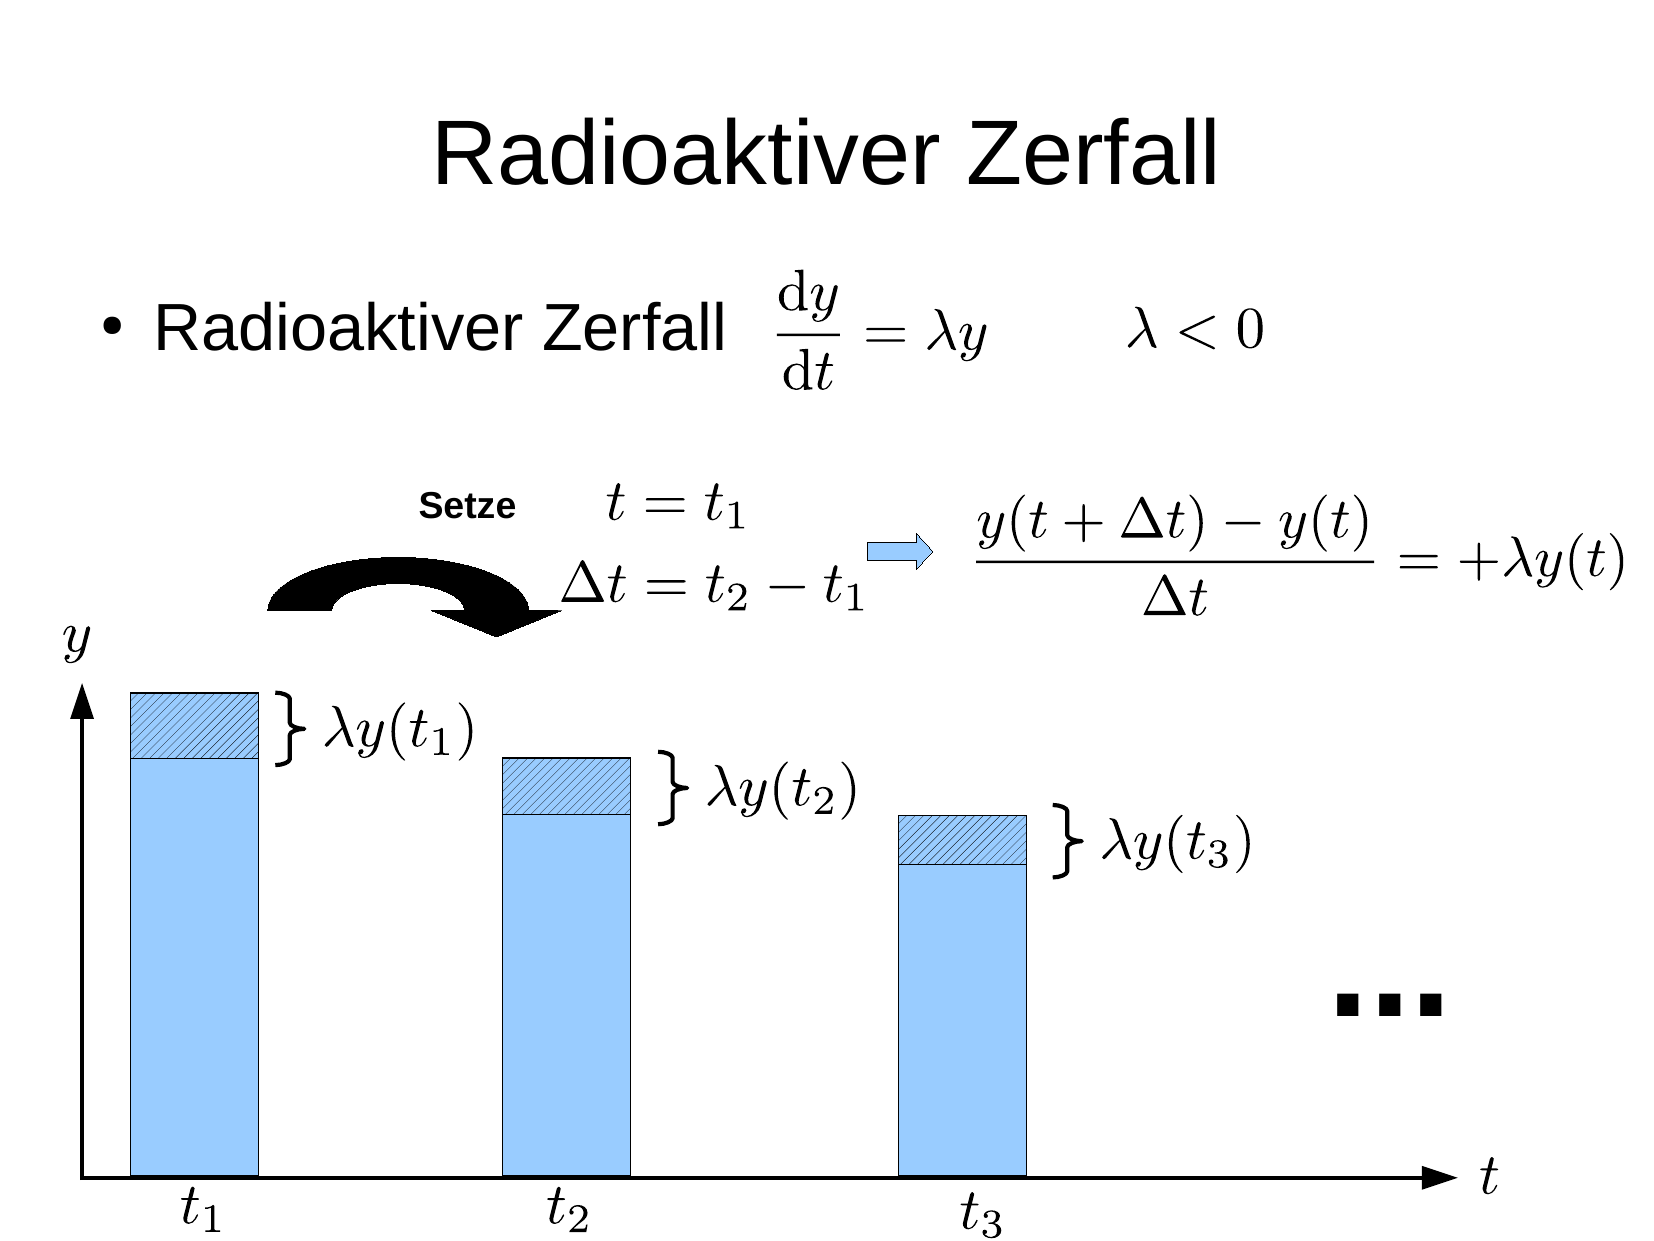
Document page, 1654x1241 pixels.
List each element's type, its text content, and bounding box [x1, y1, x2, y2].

text_box [321, 702, 478, 761]
list Radioaktiver Zerfall [82, 290, 1571, 1094]
text_box [776, 269, 989, 390]
text_box [502, 757, 631, 1176]
text_box Setze [403, 477, 532, 534]
text_box [605, 483, 748, 529]
text_box [61, 625, 93, 664]
text_box [1478, 1157, 1500, 1195]
text_box [267, 557, 867, 637]
text_box [1099, 814, 1256, 874]
title Radioaktiver Zerfall [82, 56, 1571, 250]
text_box [704, 761, 861, 820]
text_box [867, 533, 933, 570]
text_box [898, 815, 1027, 1176]
text_box [130, 692, 259, 1176]
text_box [1124, 306, 1265, 350]
text_box [959, 1192, 1004, 1239]
text_box ... [1312, 873, 1468, 1056]
text_box [179, 1186, 224, 1232]
text_box [545, 1186, 591, 1233]
text_box [976, 494, 1629, 616]
